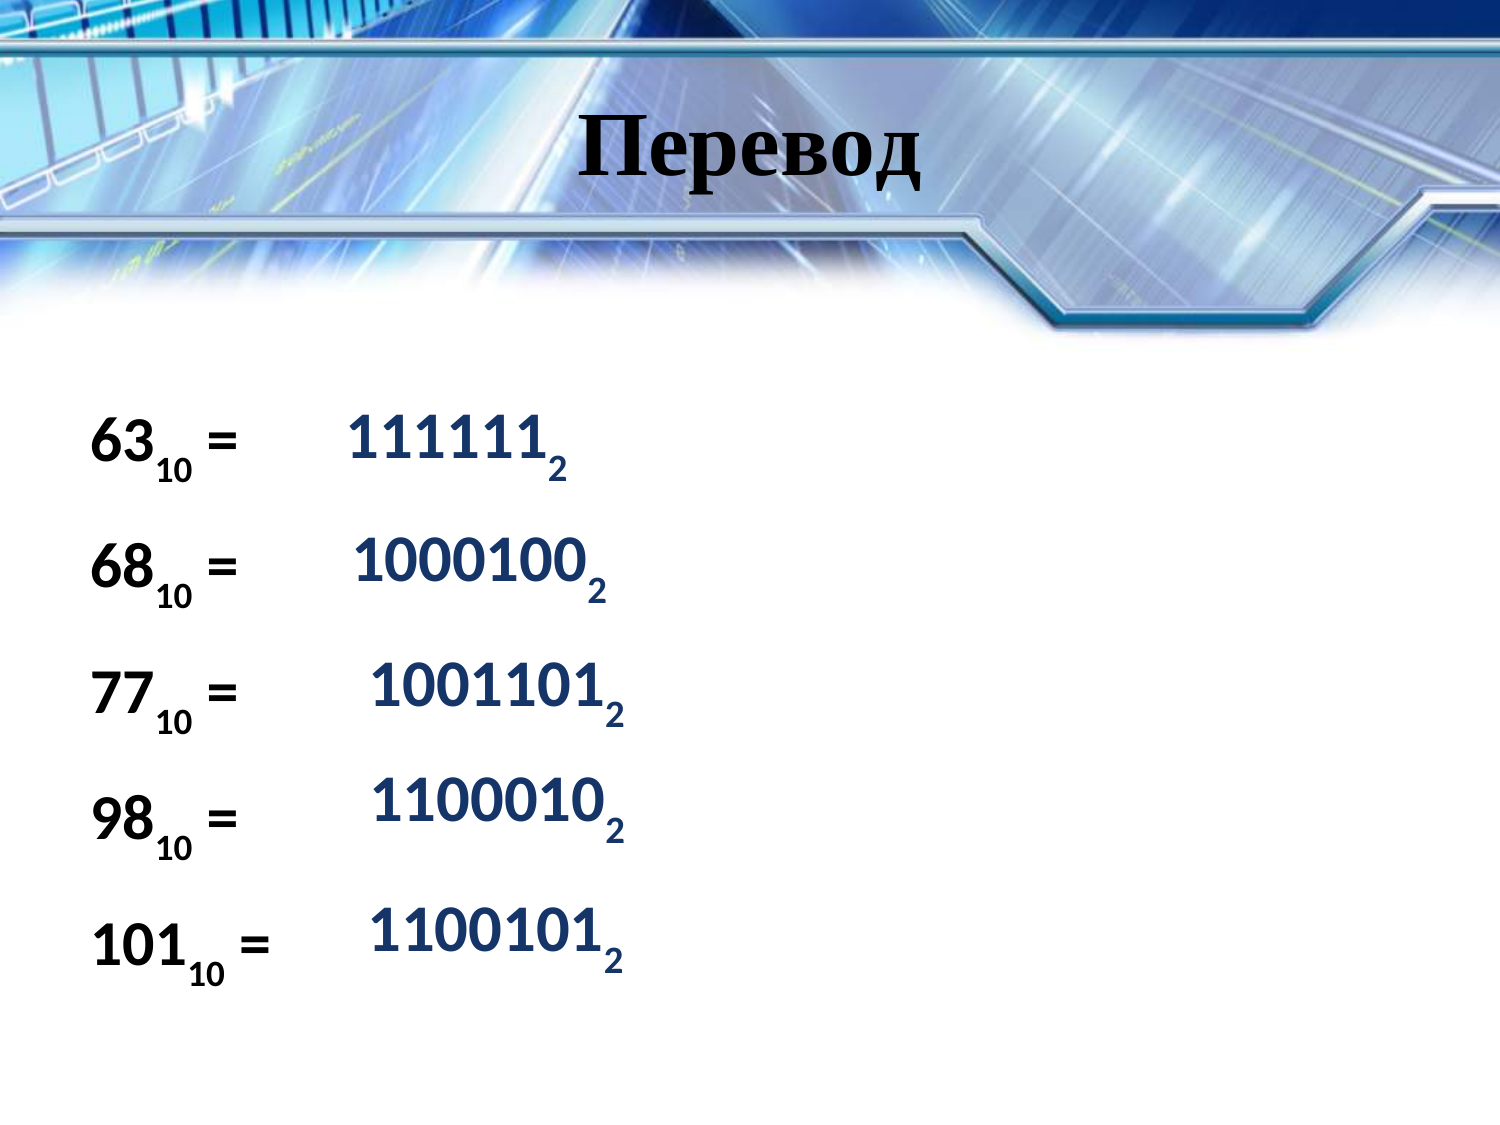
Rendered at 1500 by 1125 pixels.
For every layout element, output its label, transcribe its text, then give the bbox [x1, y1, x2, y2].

text_box 11000102 [354, 747, 709, 863]
title Перевод [75, 45, 1426, 233]
picture [0, 0, 1500, 1125]
text_box 10011012 [354, 631, 697, 747]
text_box 10001002 [336, 507, 709, 626]
list 6310 = 6810 = 7710 = 9810 = 10110 = [75, 389, 449, 1005]
text_box 1111112 [330, 384, 626, 577]
text_box 11001012 [352, 877, 721, 1004]
